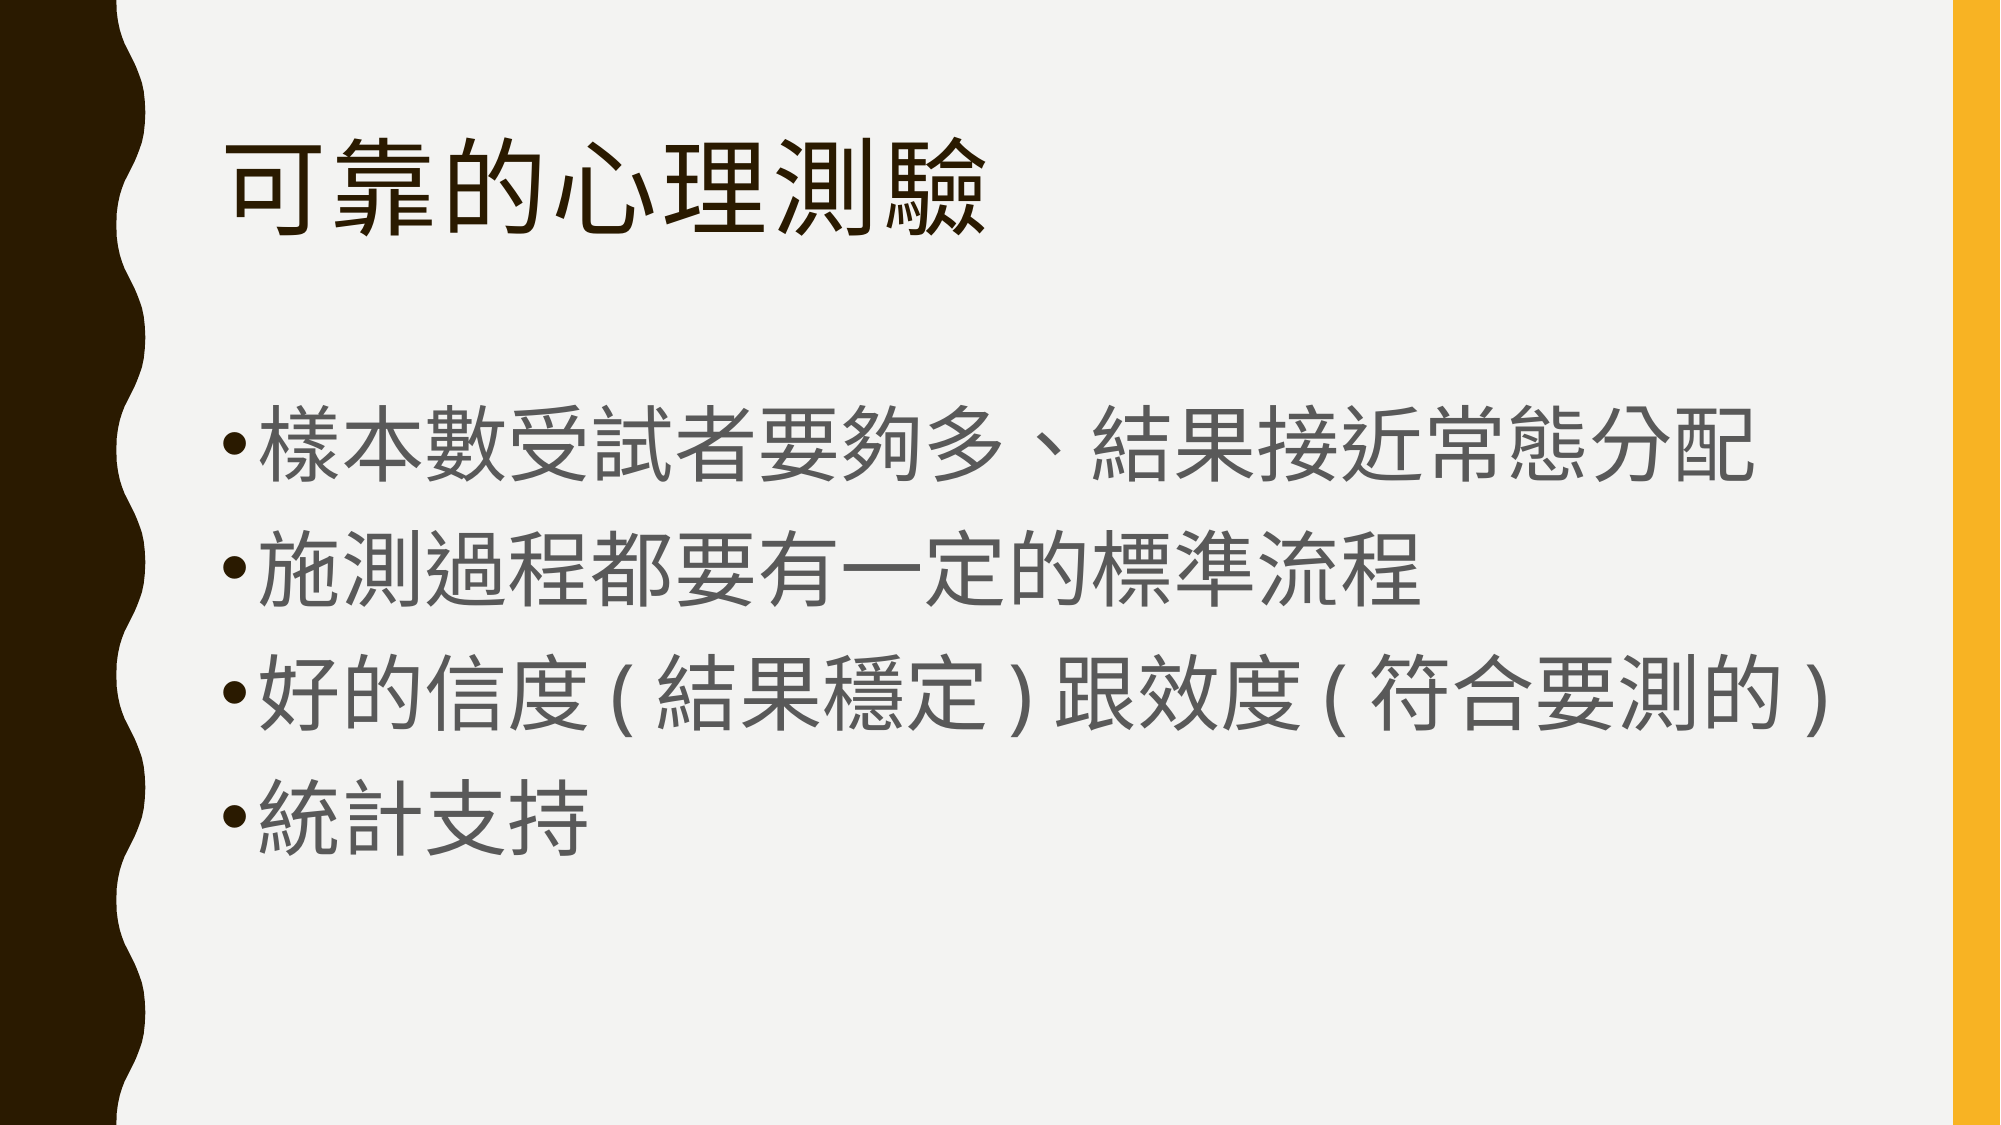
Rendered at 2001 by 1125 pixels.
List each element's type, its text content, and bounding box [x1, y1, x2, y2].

title 可靠的心理測驗 [205, 128, 1876, 308]
list 樣本數受試者要夠多、結果接近常態分配 施測過程都要有一定的標準流程 好的信度(結果穩定)跟效度(符合要測的) 統計支持 [205, 375, 1876, 965]
